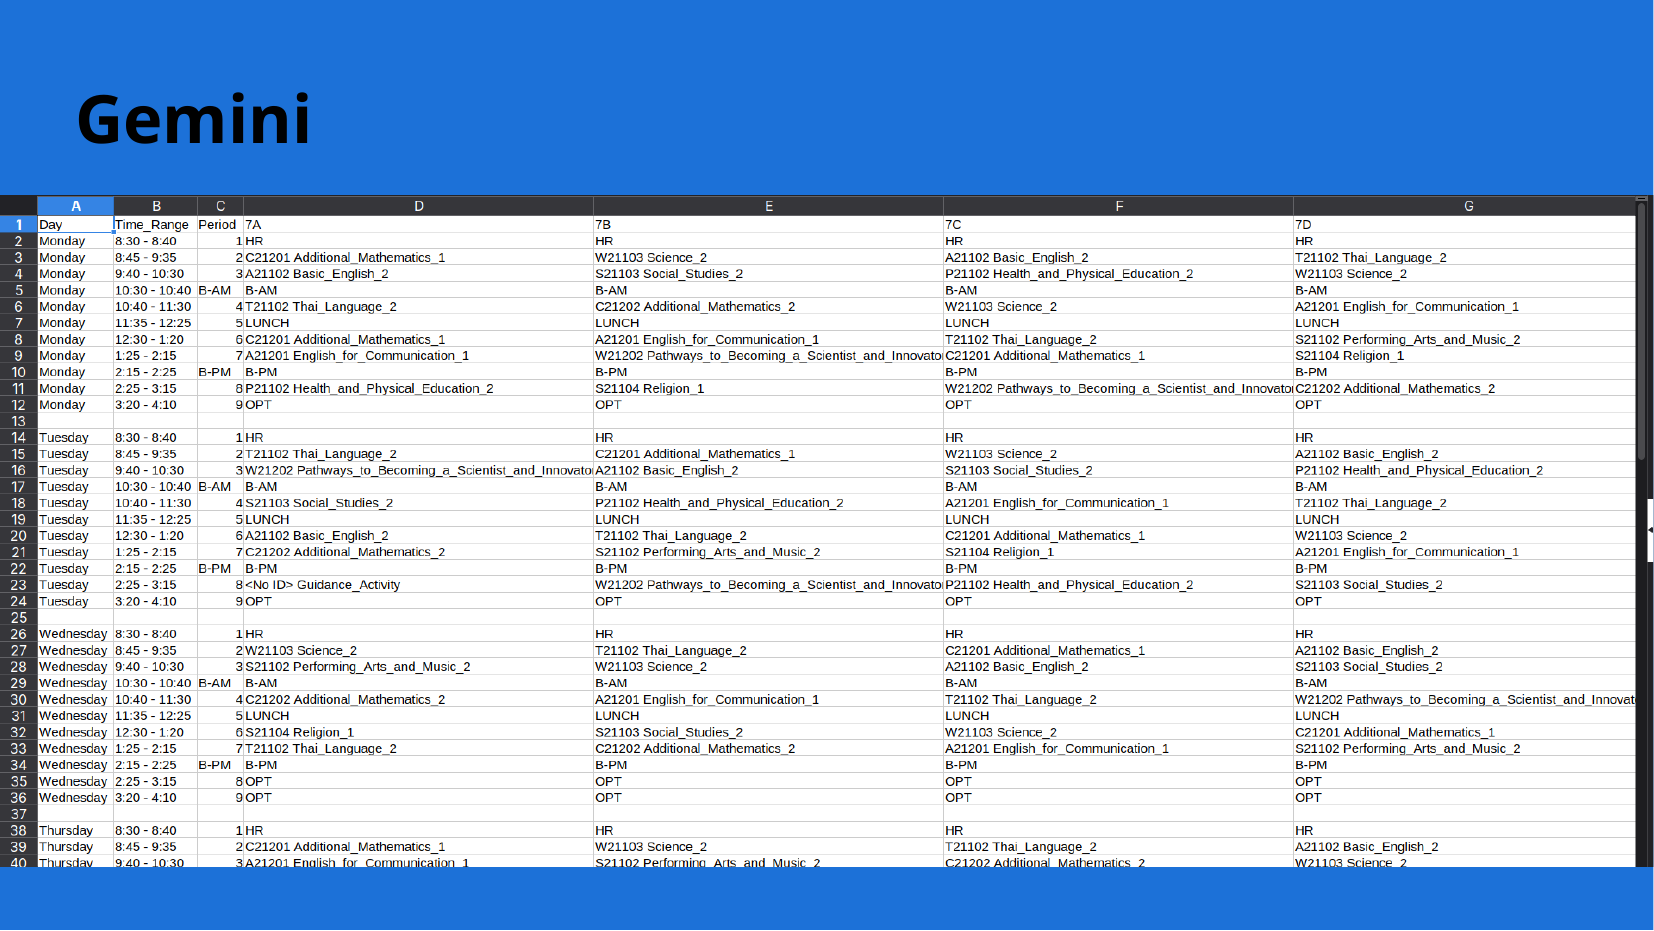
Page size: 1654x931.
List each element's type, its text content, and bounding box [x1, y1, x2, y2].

picture [0, 195, 1654, 868]
title Gemini [75, 71, 1564, 164]
